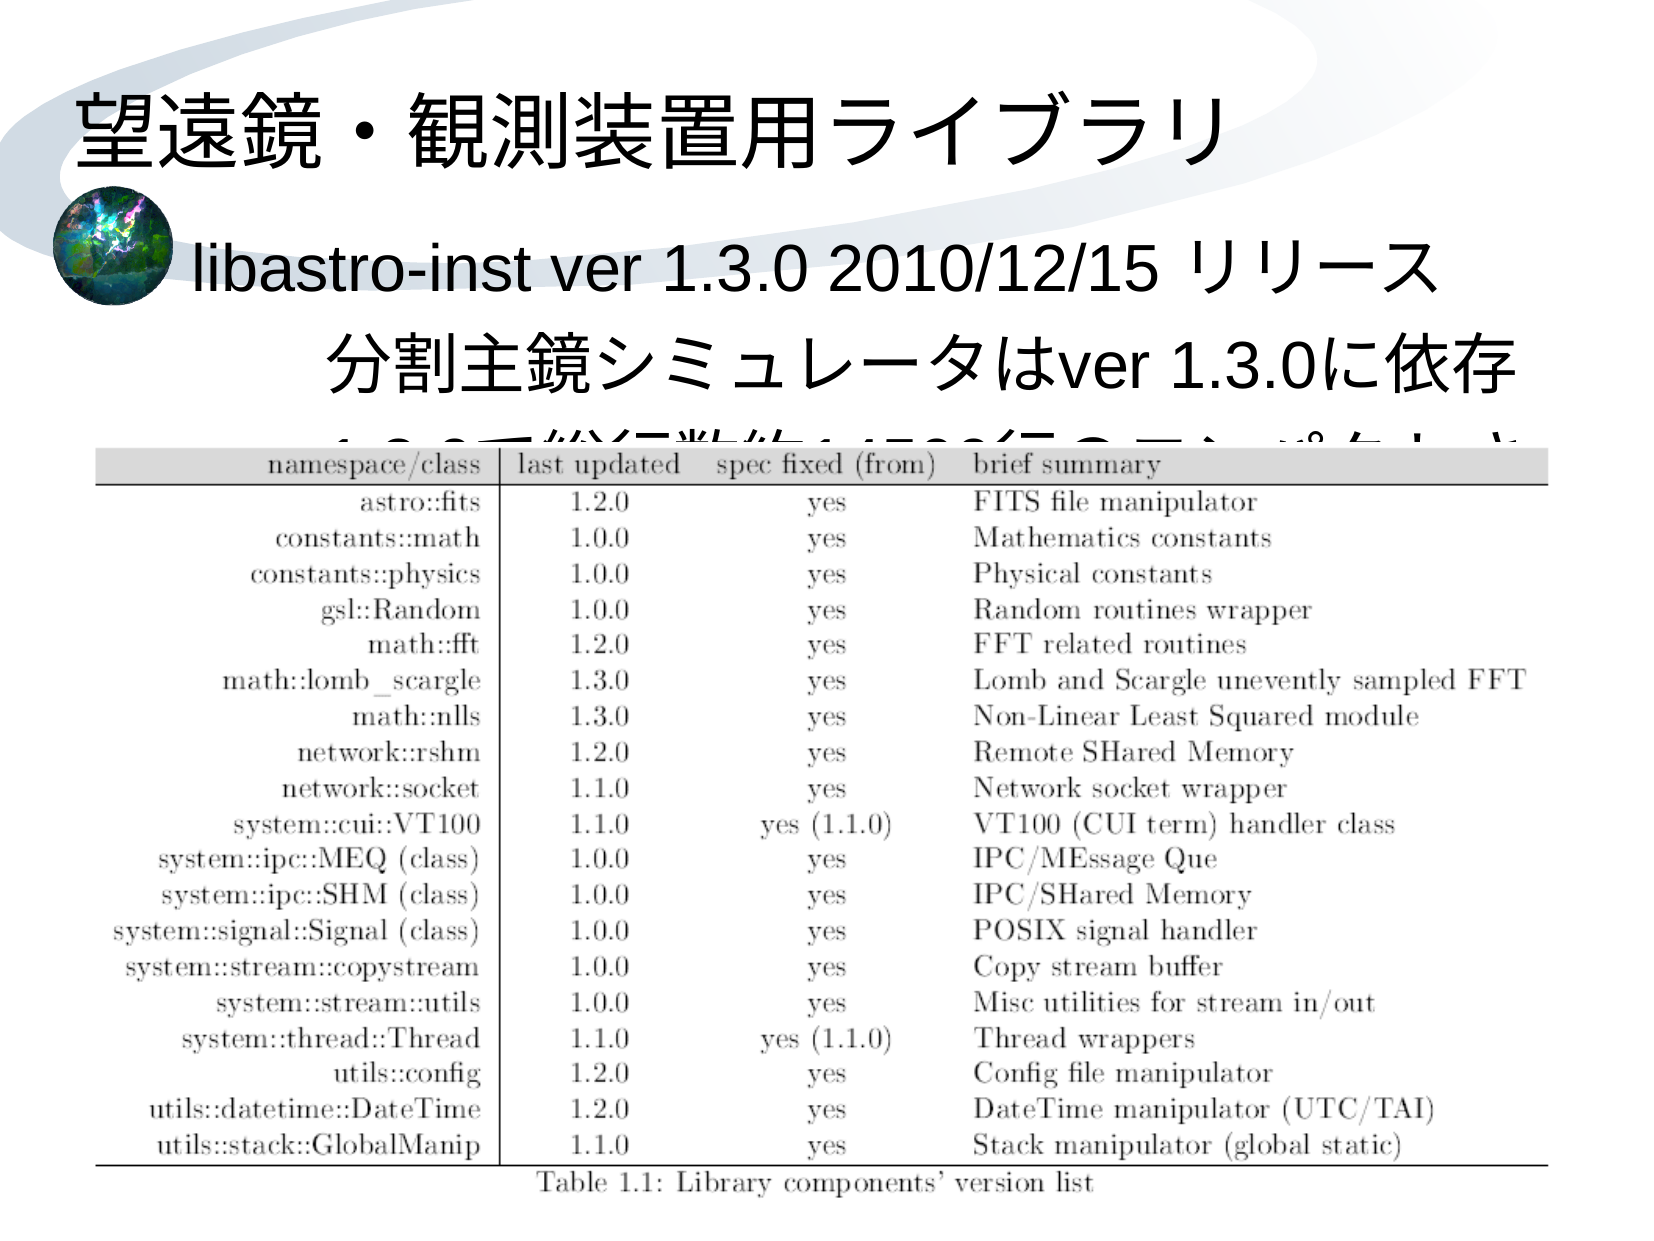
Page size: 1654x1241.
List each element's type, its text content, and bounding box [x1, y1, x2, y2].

picture [88, 442, 1550, 1201]
text_box 望遠鏡・観測装置用ライブラリ [59, 59, 1359, 158]
text_box libastro-inst ver 1.3.0 2010/12/15 リリース 分割主鏡シミュレータはver 1.3.0に依存 1.3.0で総行数約14500行のコンパクトさ [177, 206, 1625, 446]
picture [43, 175, 182, 314]
